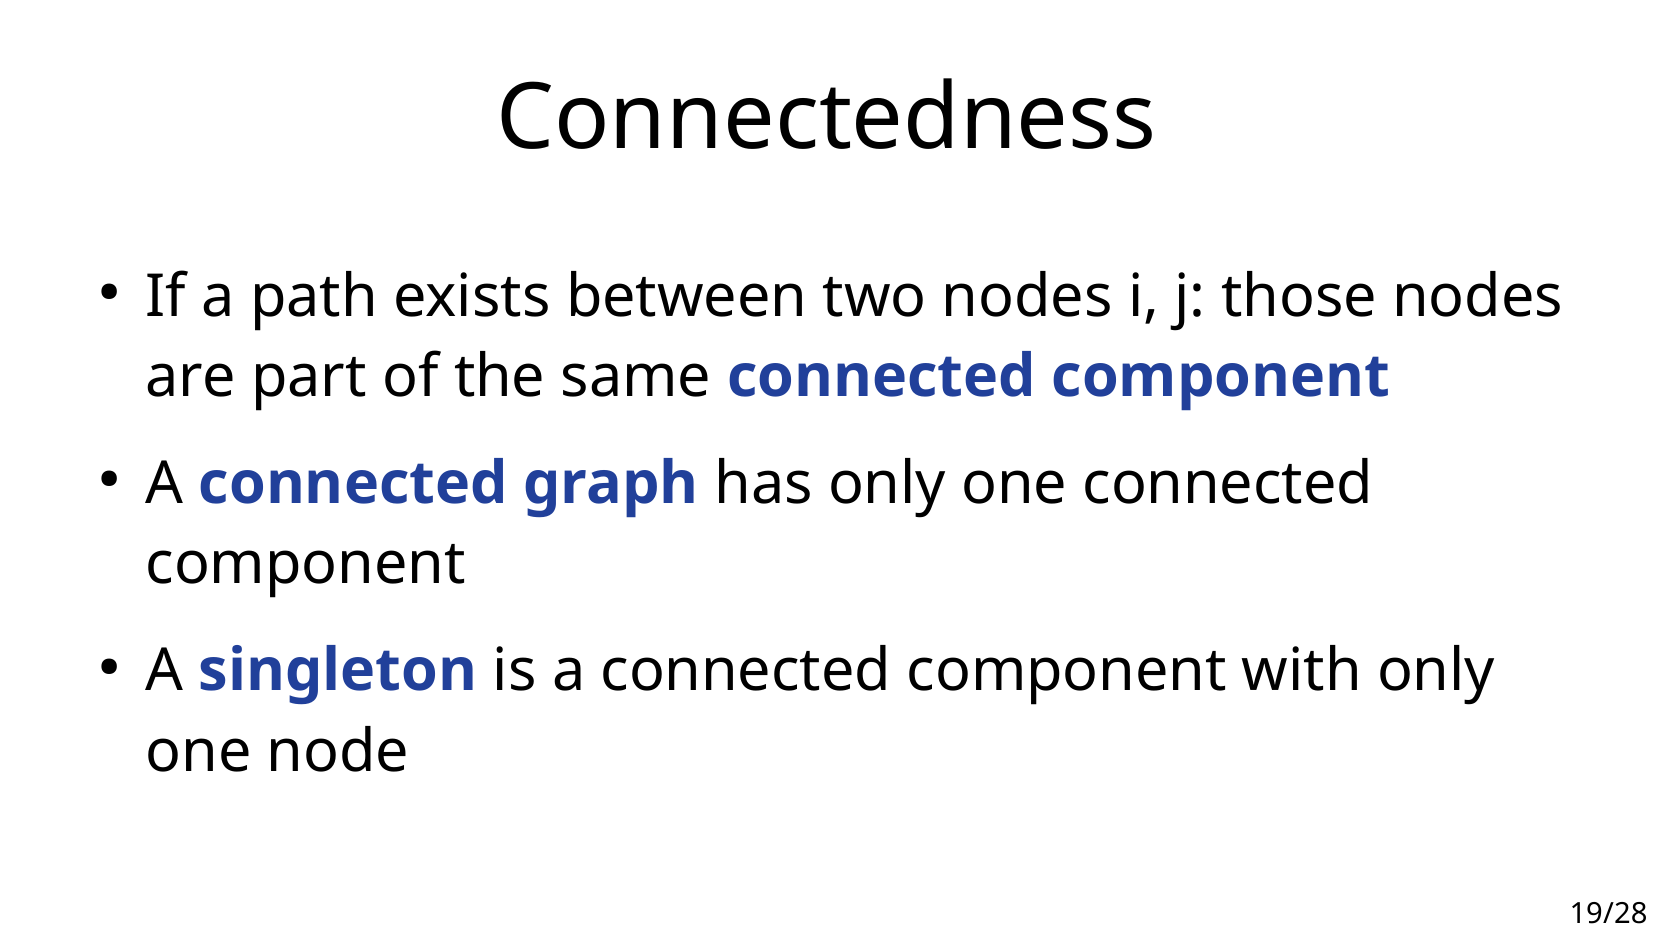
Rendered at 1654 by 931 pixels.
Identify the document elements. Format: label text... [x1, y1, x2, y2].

list If a path exists between two nodes i, j: those nodes are part of the same connected component A connected graph has only one connected component A singleton is a connected component with only one node [82, 253, 1571, 871]
title Connectedness [82, 1, 1571, 226]
